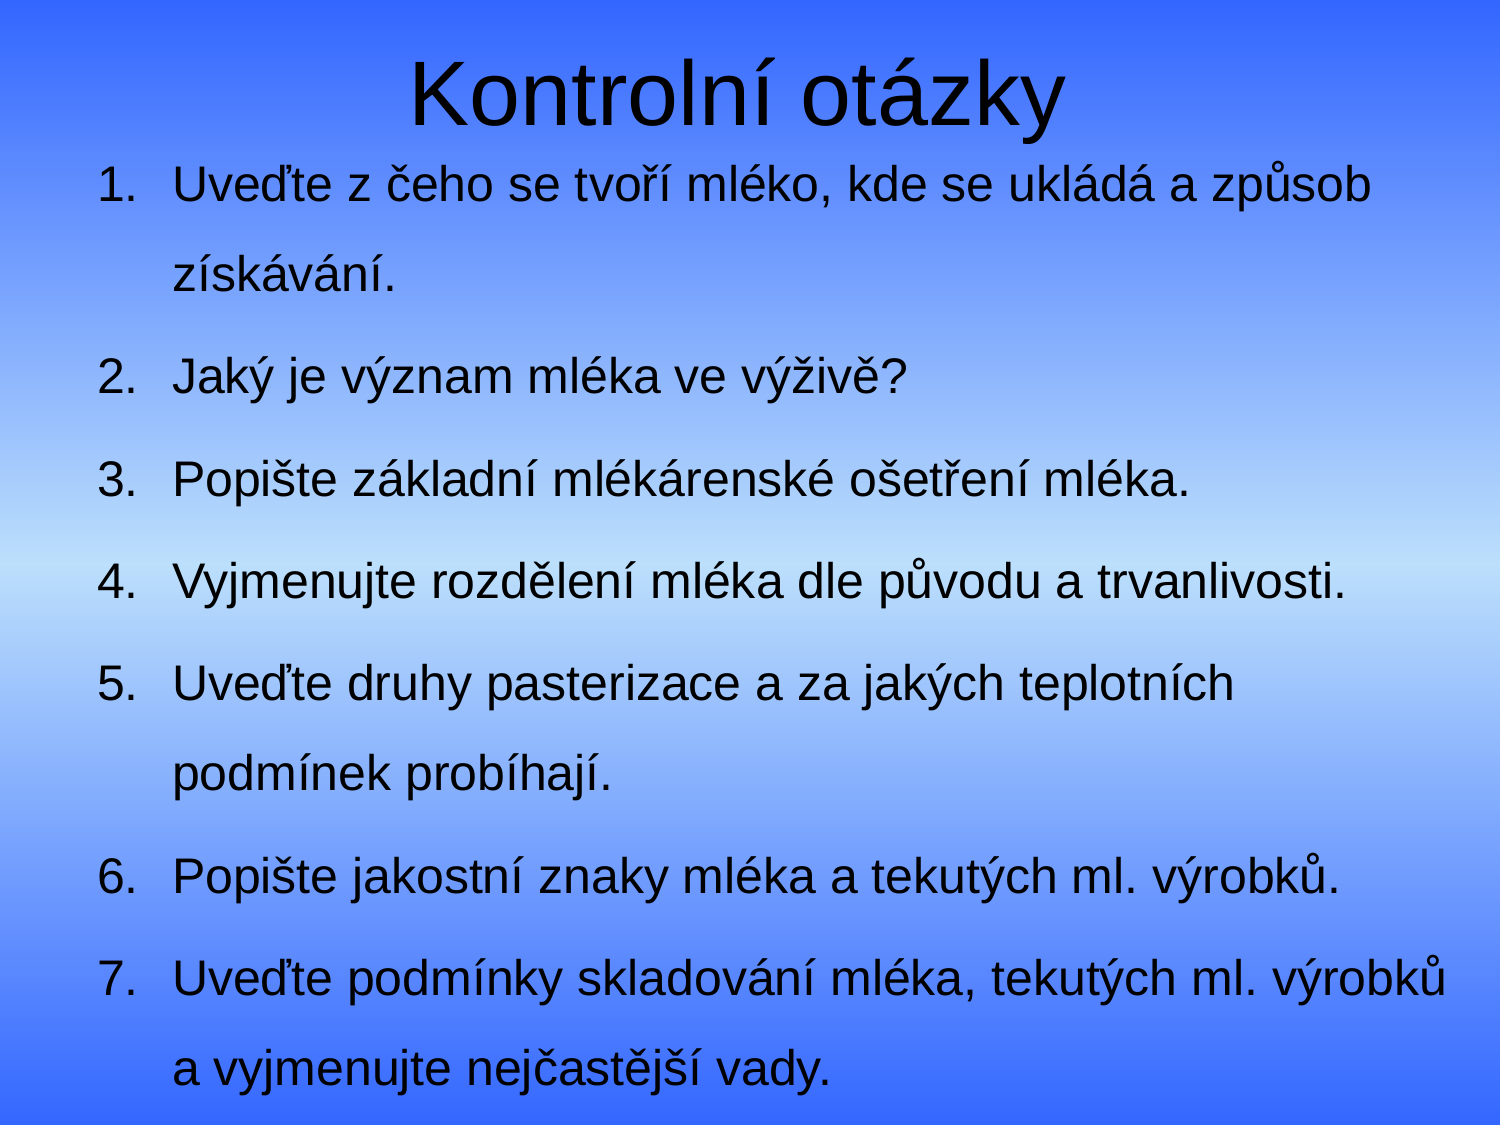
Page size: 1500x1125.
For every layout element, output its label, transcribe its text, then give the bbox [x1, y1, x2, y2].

list Uveďte z čeho se tvoří mléko, kde se ukládá a způsob získávání. Jaký je význam mléka ve výživě? Popište základní mlékárenské ošetření mléka. Vyjmenujte rozdělení mléka dle původu a trvanlivosti. Uveďte druhy pasterizace a za jakých teplotních podmínek probíhají. Popište jakostní znaky mléka a tekutých ml. výrobků. Uveďte podmínky skladování mléka, tekutých ml. výrobků a vyjmenujte nejčastější vady. [82, 113, 1465, 1125]
title Kontrolní otázky [100, 26, 1376, 113]
